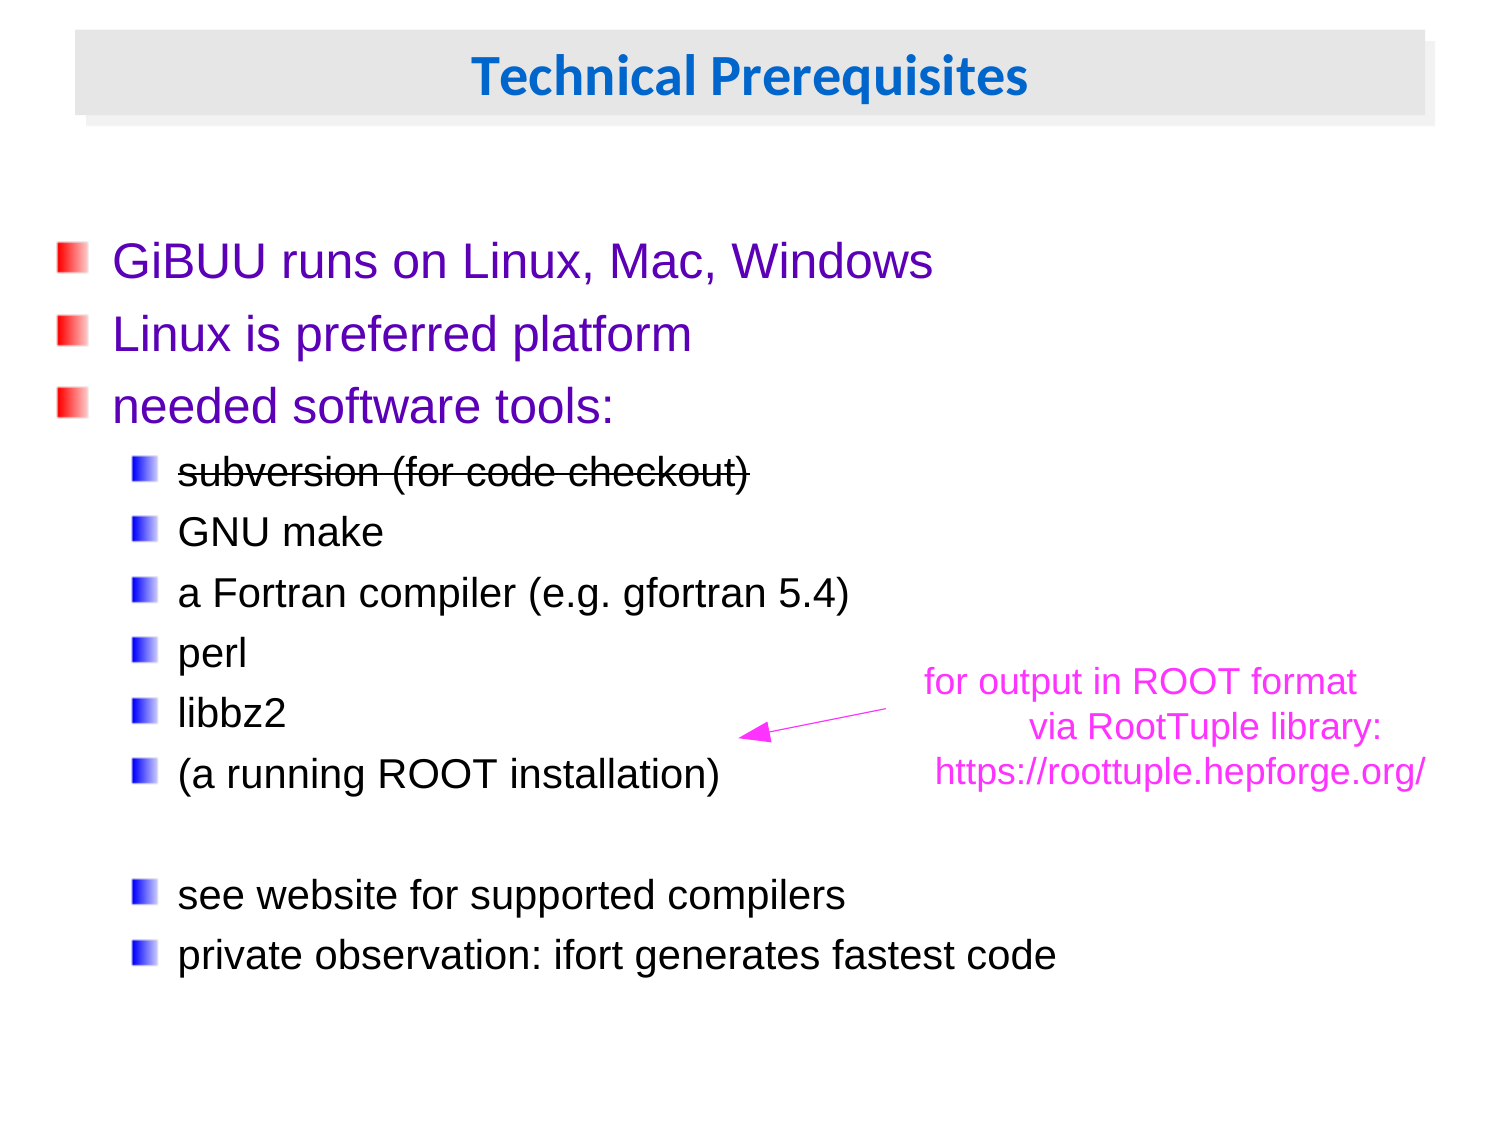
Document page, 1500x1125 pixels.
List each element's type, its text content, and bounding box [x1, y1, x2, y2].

text_box for output in ROOT format via RootTuple library: https://roottuple.hepforge.org/ [909, 649, 1500, 845]
list GiBUU runs on Linux, Mac, Windows Linux is preferred platform needed software tools: subversion (for code checkout) GNU make a Fortran compiler (e.g. gfortran 5.4) perl libbz2 (a running ROOT installation) see website for supported compilers private observation: ifort generates fastest code [41, 148, 1459, 1093]
title Technical Prerequisites [75, 29, 1426, 116]
